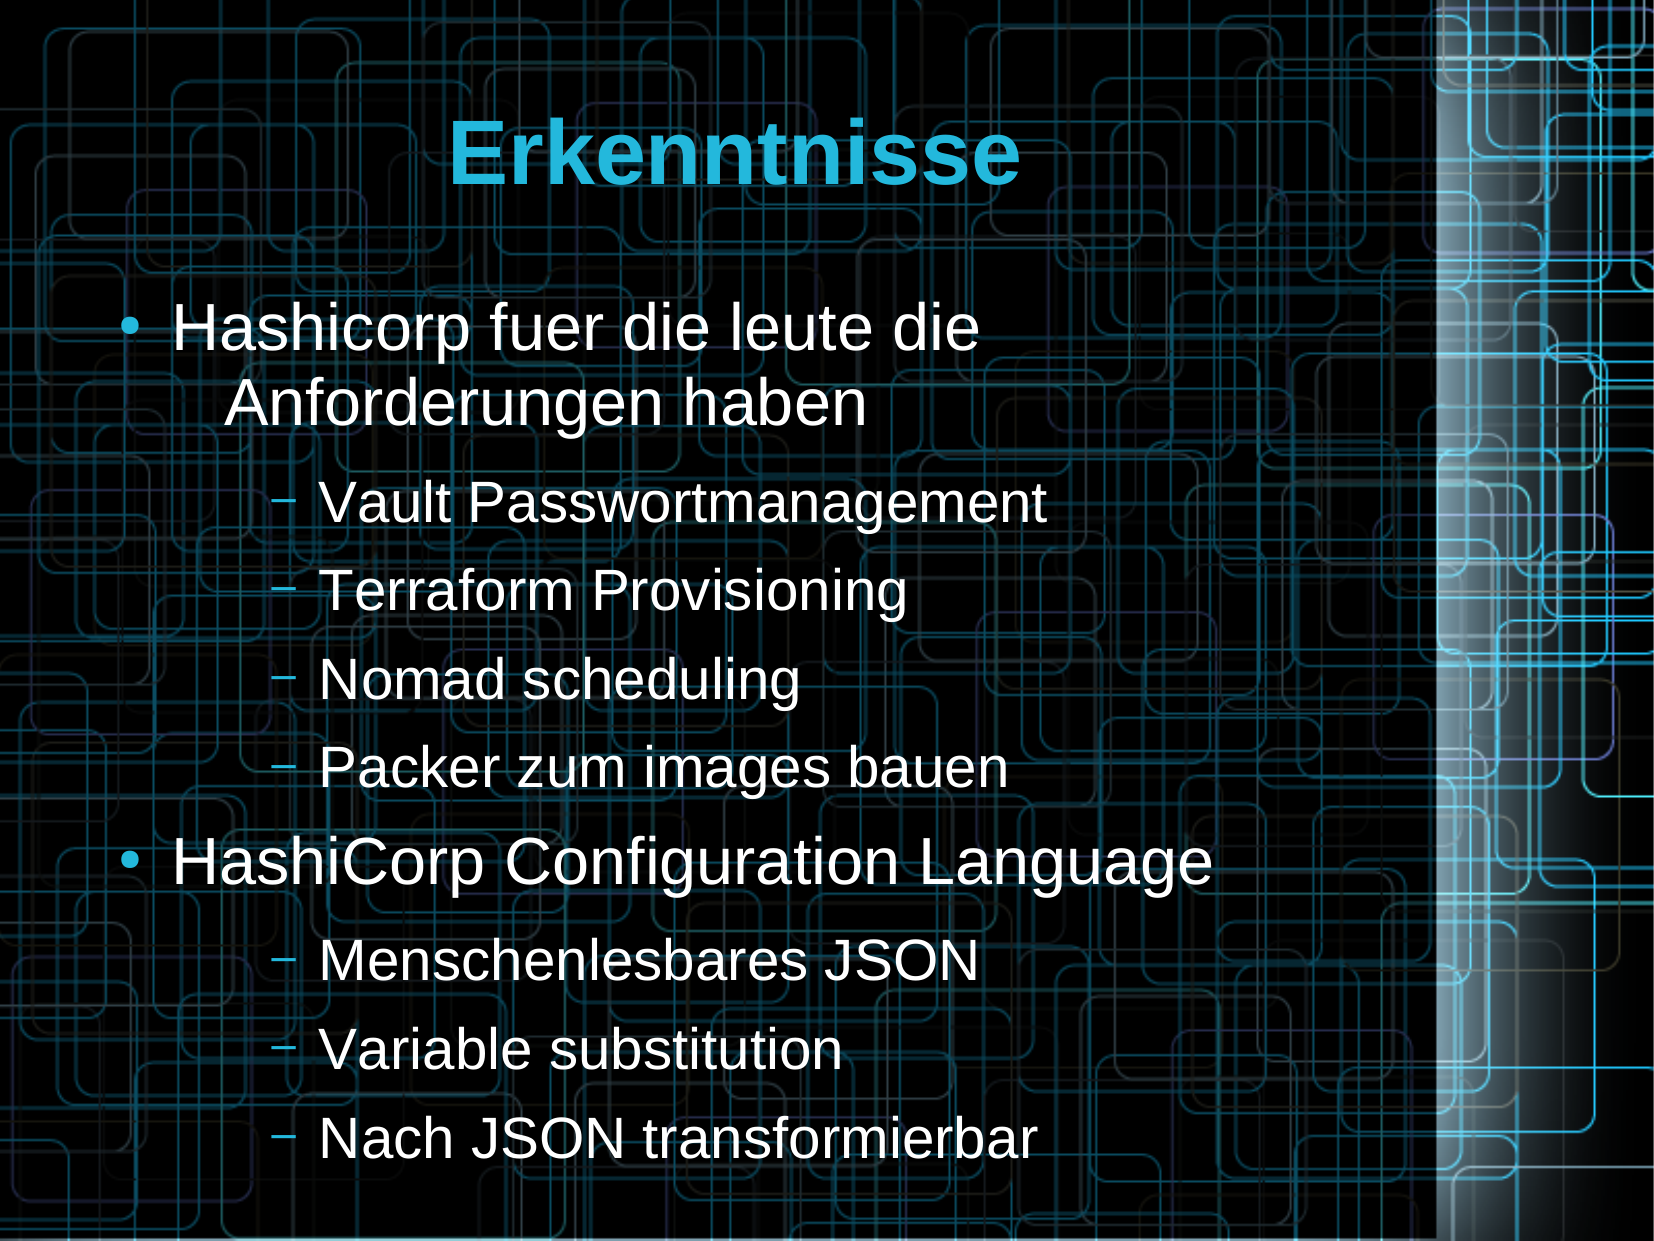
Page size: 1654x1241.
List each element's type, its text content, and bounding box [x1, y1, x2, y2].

picture [0, 0, 1654, 1241]
list Hashicorp fuer die leute die Anforderungen haben Vault Passwortmanagement Terraform Provisioning Nomad scheduling Packer zum images bauen HashiCorp Configuration Language Menschenlesbares JSON Variable substitution Nach JSON transformierbar [82, 290, 1388, 1199]
title Erkenntnisse [82, 49, 1388, 257]
